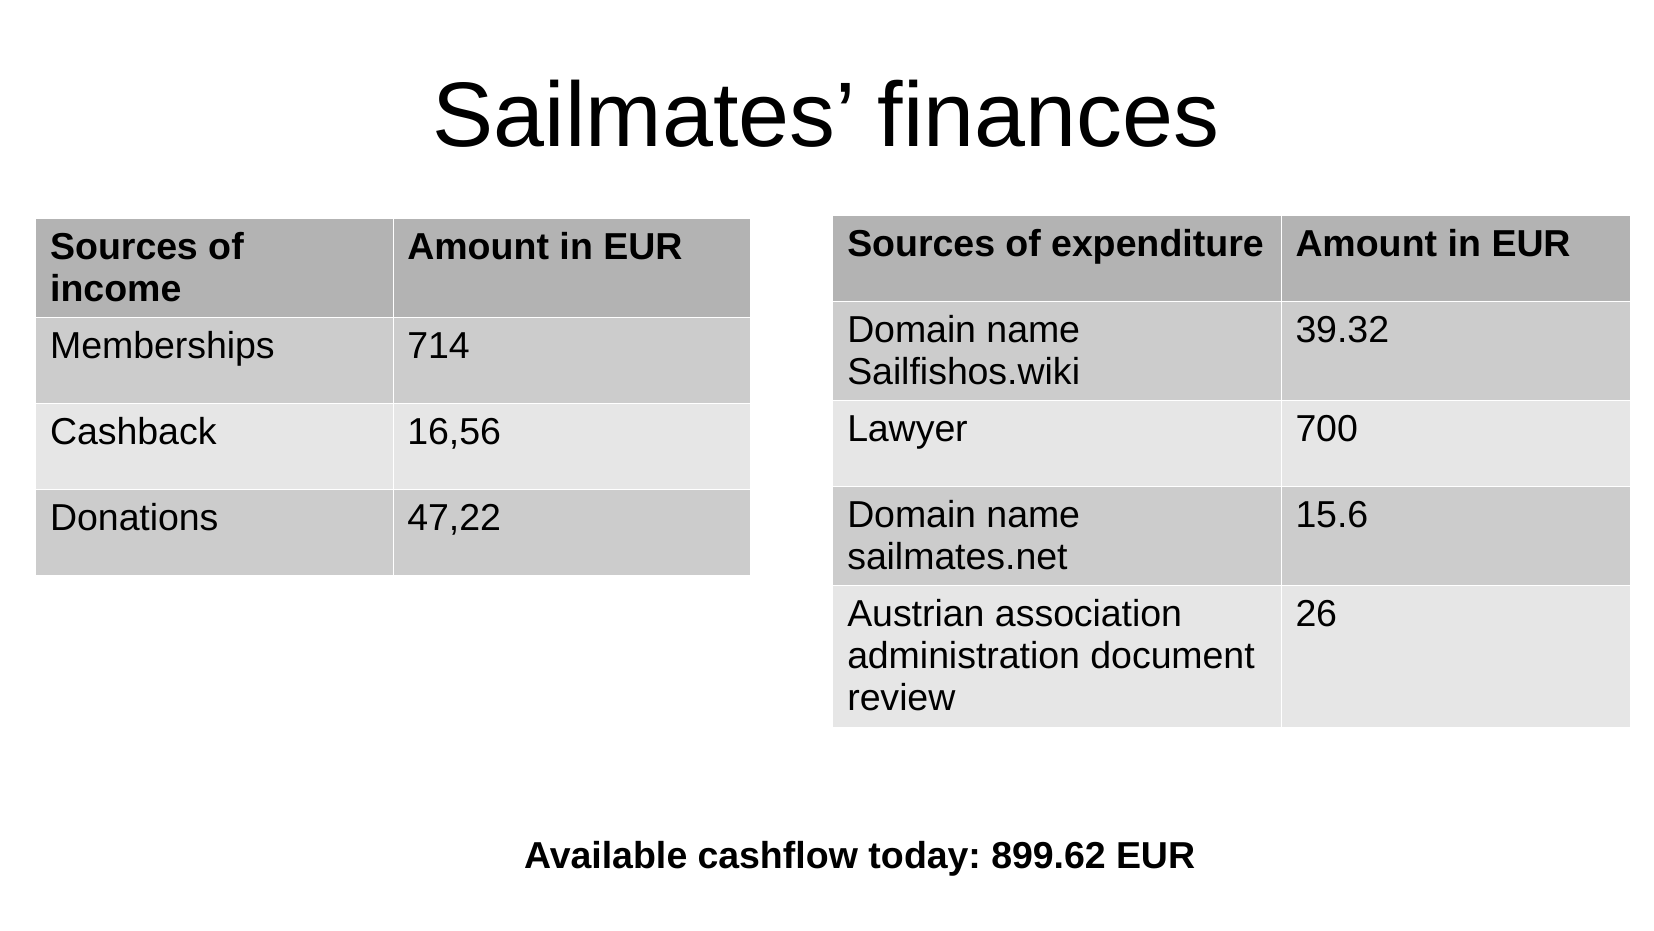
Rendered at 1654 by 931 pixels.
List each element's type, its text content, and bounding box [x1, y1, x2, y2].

table_cell Cashback [36, 404, 393, 489]
table_header Amount in EUR [394, 219, 750, 317]
table_cell 714 [394, 318, 750, 403]
table_header Amount in EUR [1282, 216, 1630, 301]
table_cell Domain name sailmates.net [833, 487, 1281, 585]
table_cell Domain name Sailfishos.wiki [833, 302, 1281, 400]
title Sailmates’ finances [82, 37, 1571, 193]
table_cell 16,56 [394, 404, 750, 489]
table_header Sources of expenditure [833, 216, 1281, 301]
table_cell Austrian association administration document review [833, 586, 1281, 727]
table_cell 15.6 [1282, 487, 1630, 585]
table_cell 700 [1282, 401, 1630, 486]
table_cell Donations [36, 490, 393, 575]
table_cell 39.32 [1282, 302, 1630, 400]
table_cell 26 [1282, 586, 1630, 727]
table_cell 47,22 [394, 490, 750, 575]
table_header Sources of income [36, 219, 393, 317]
text_box Available cashflow today: 899.62 EUR [509, 826, 1211, 884]
table_cell Memberships [36, 318, 393, 403]
table_cell Lawyer [833, 401, 1281, 486]
